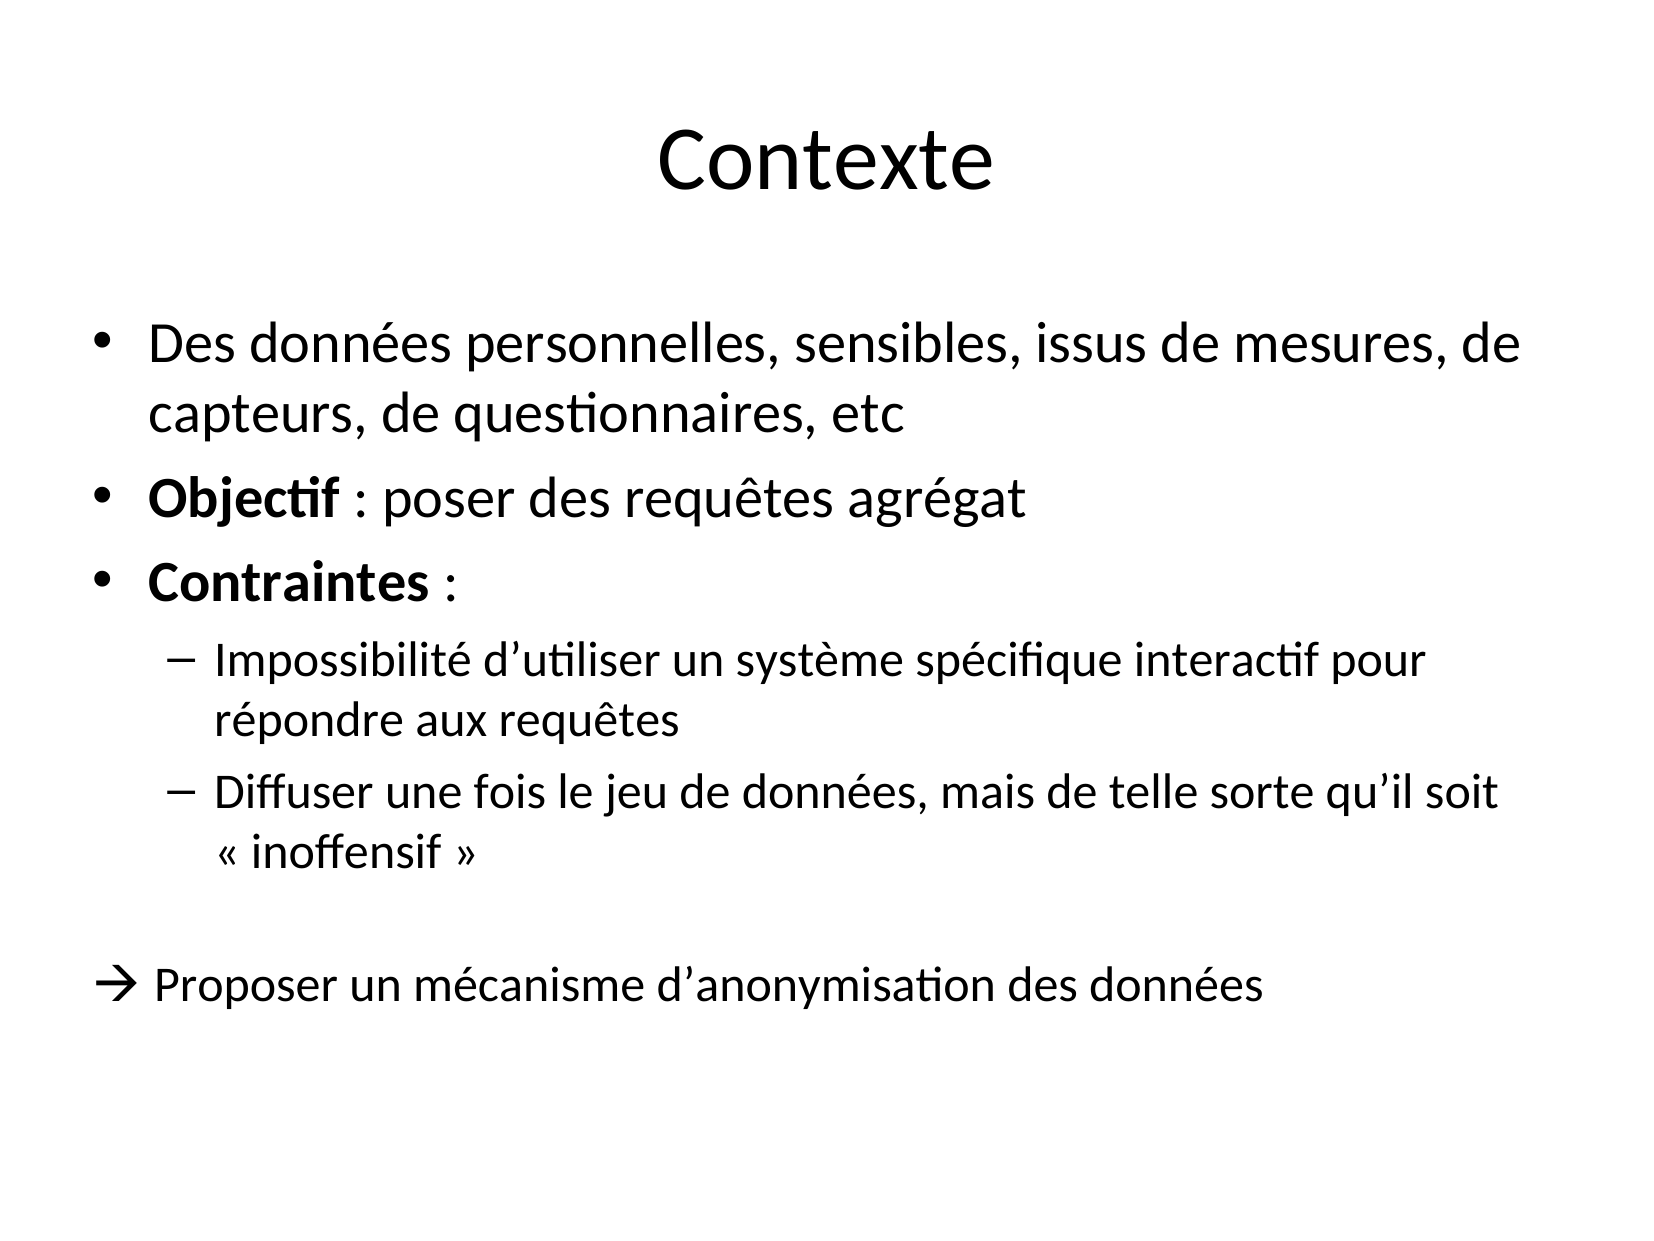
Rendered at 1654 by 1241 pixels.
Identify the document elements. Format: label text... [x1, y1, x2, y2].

text_box Des données personnelles, sensibles, issus de mesures, de capteurs, de questionnaires, etc Objectif : poser des requêtes agrégat Contraintes : Impossibilité d’utiliser un système spécifique interactif pour répondre aux requêtes Diffuser une fois le jeu de données, mais de telle sorte qu’il soit « inoffensif »  Proposer un mécanisme d’anonymisation des données [77, 296, 1566, 844]
text_box Contexte [82, 49, 1571, 257]
